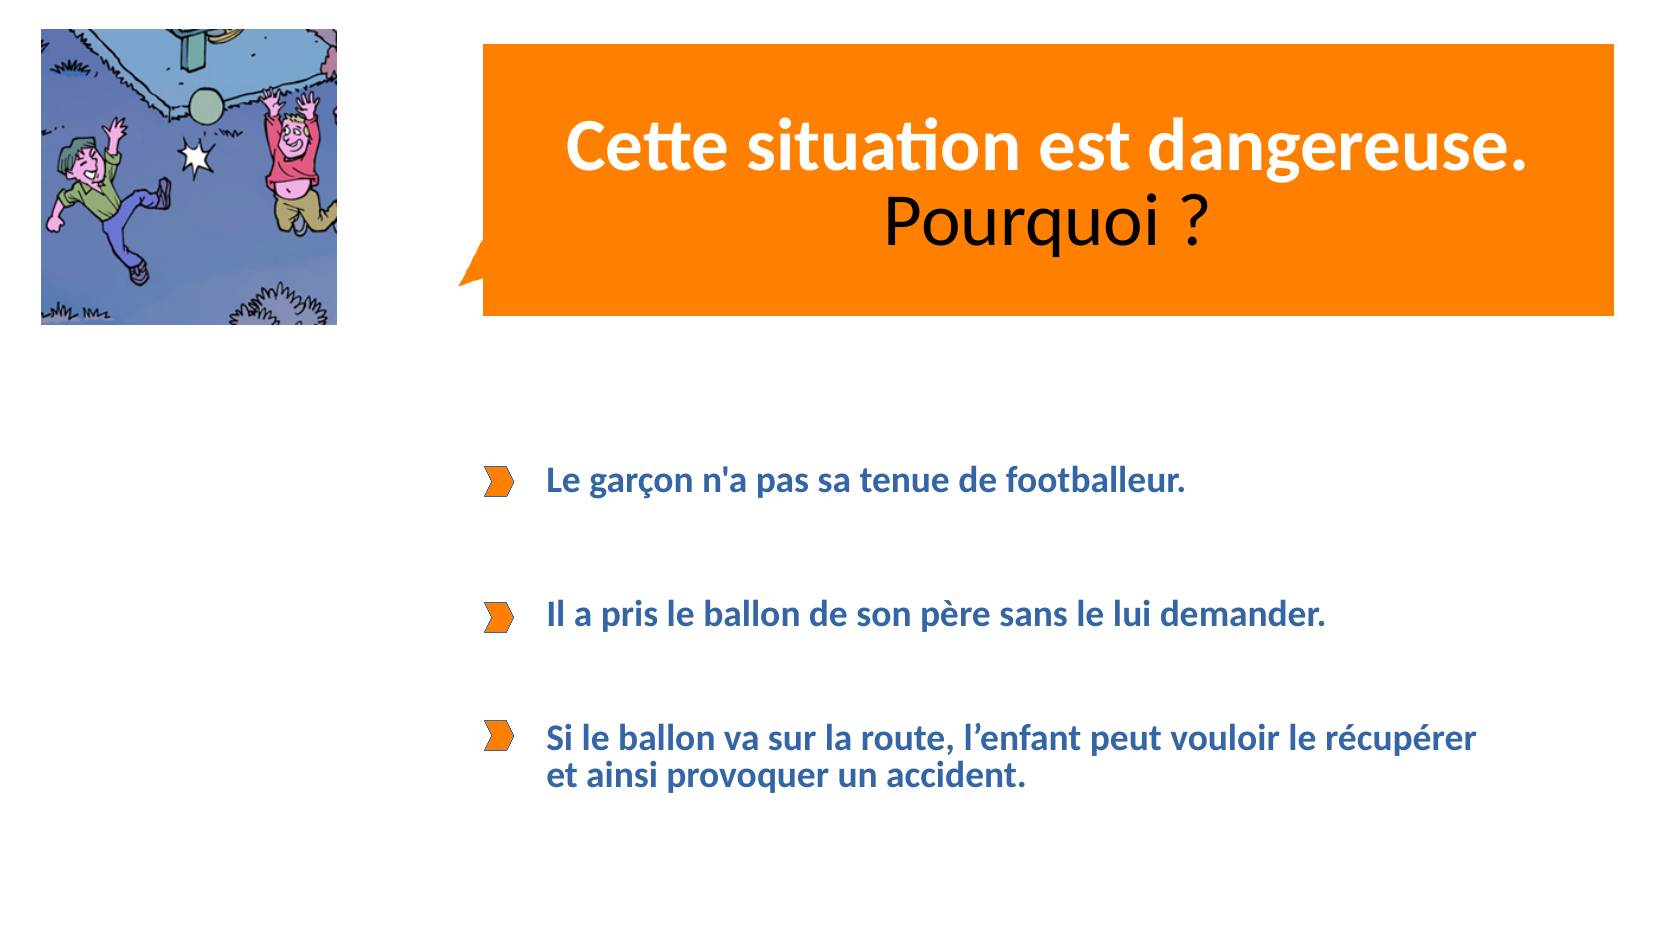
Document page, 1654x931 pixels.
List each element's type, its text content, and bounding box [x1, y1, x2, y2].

text_box Cette situation est dangereuse. Pourquoi ? [472, 106, 1625, 272]
text_box [484, 466, 514, 497]
text_box Le garçon n'a pas sa tenue de footballeur. [531, 456, 1424, 510]
text_box Il a pris le ballon de son père sans le lui demander. [531, 590, 1424, 644]
text_box [484, 602, 514, 633]
text_box [484, 720, 514, 751]
picture [5, 0, 1654, 345]
text_box Si le ballon va sur la route, l’enfant peut vouloir le récupérer et ainsi provoquer un accident. [531, 714, 1601, 805]
